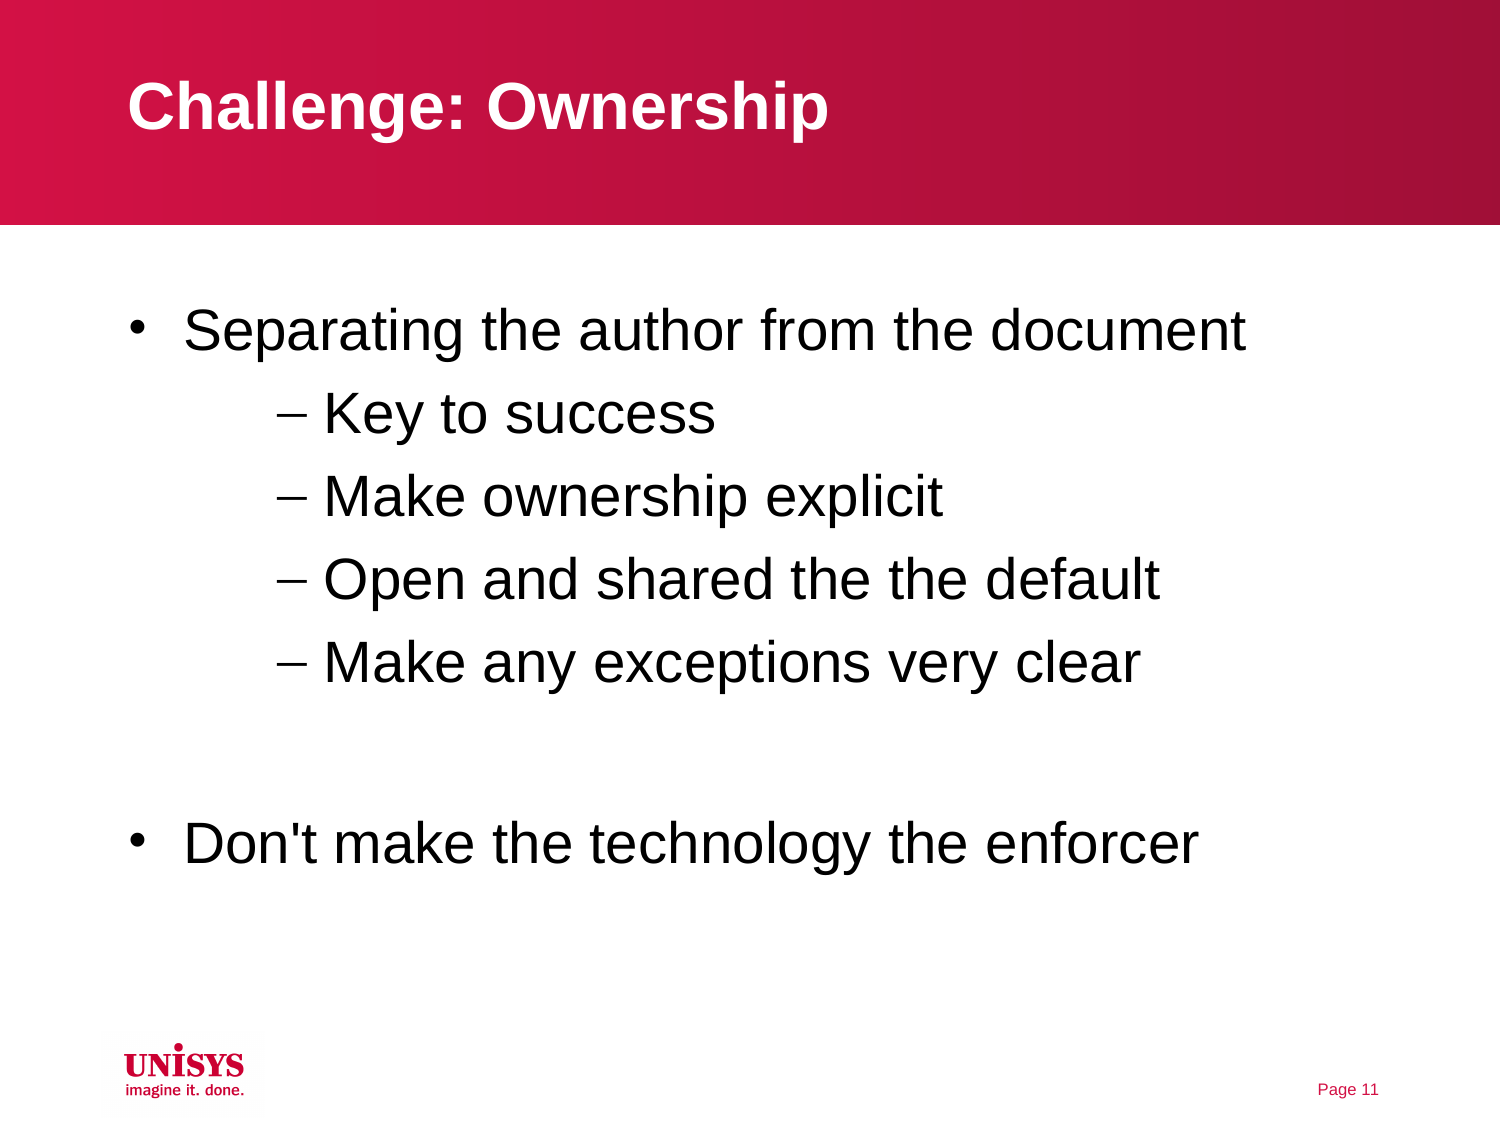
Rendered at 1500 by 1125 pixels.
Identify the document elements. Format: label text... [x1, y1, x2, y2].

list Separating the author from the document Key to success Make ownership explicit Open and shared the the default Make any exceptions very clear Don't make the technology the enforcer [112, 284, 1387, 1028]
picture [101, 1031, 265, 1118]
title Challenge: Ownership [112, 21, 1387, 195]
